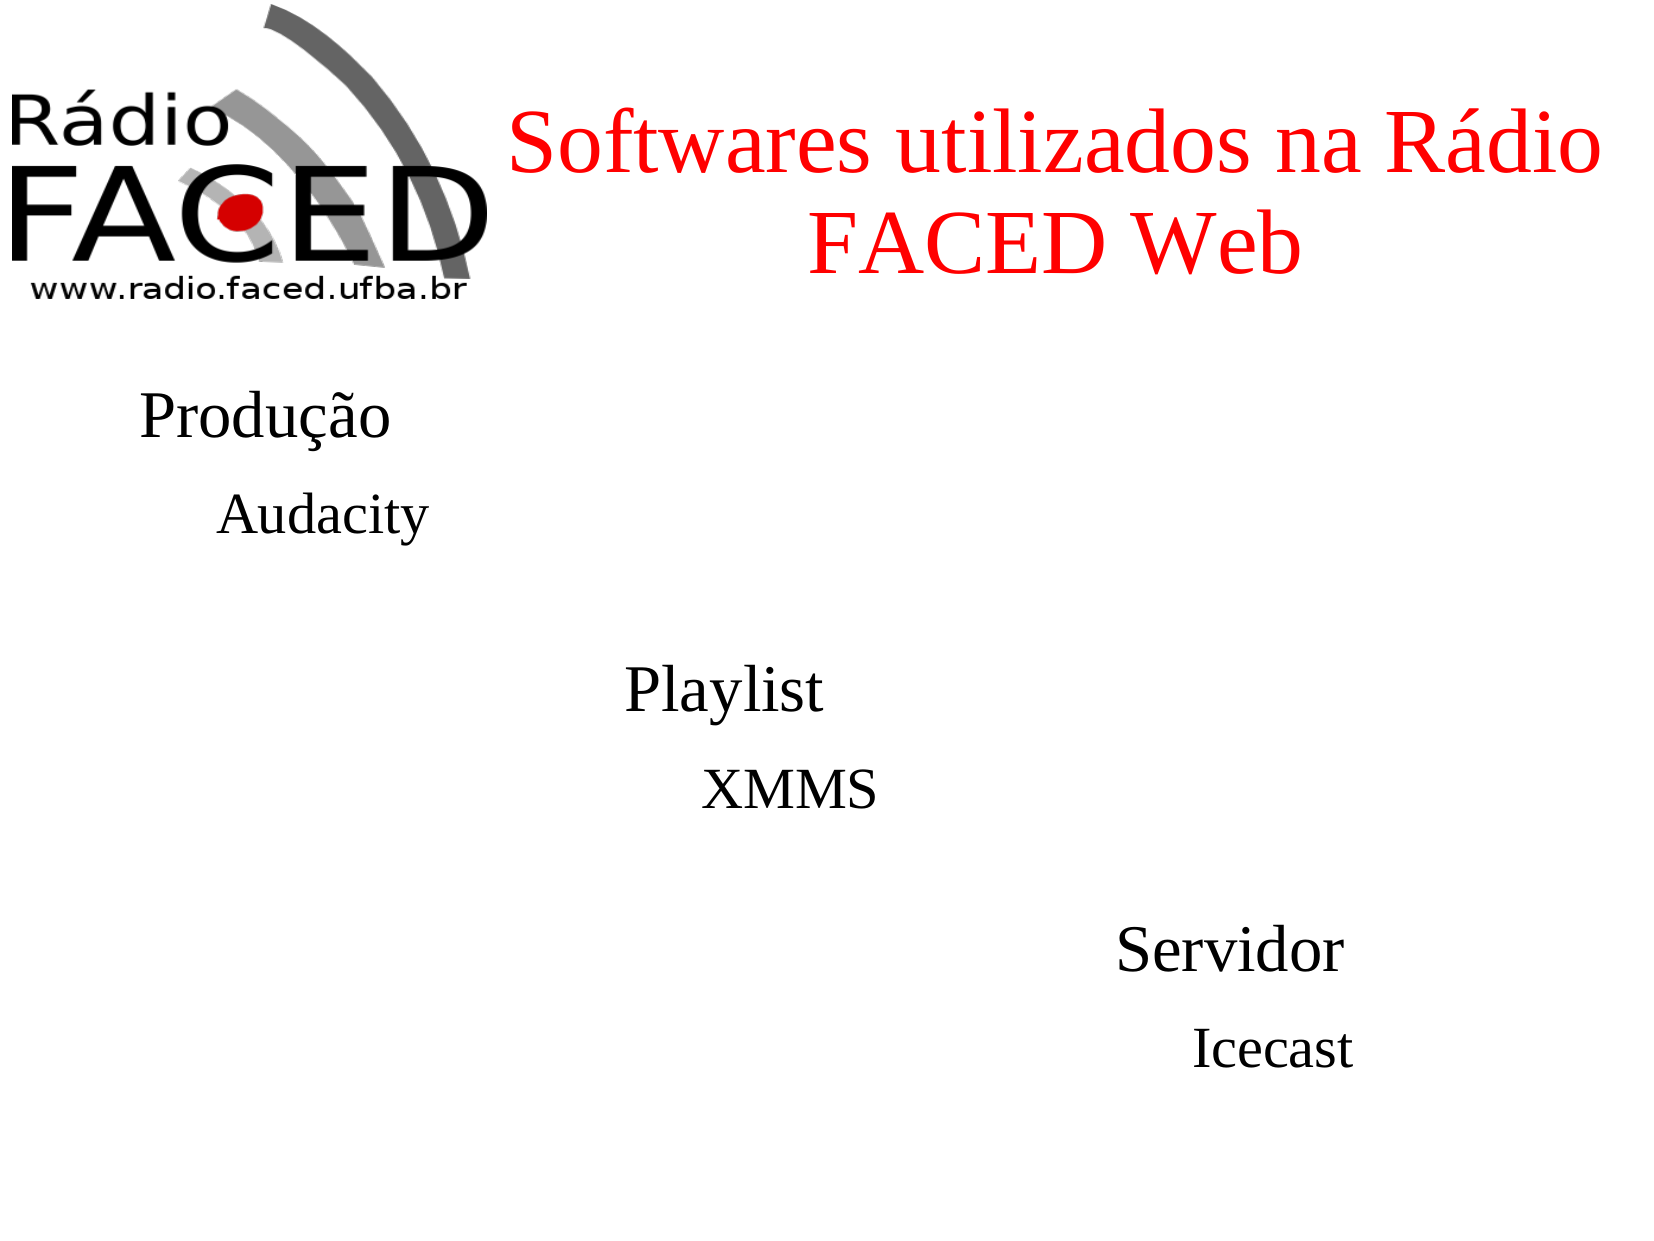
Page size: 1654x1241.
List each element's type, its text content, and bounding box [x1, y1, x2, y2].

list Playlist XMMS [606, 652, 1025, 854]
list Servidor Icecast [1097, 912, 1539, 1113]
title Softwares utilizados na Rádio FACED Web [494, 80, 1618, 304]
picture [12, 4, 487, 306]
list Produção Audacity [121, 378, 537, 580]
